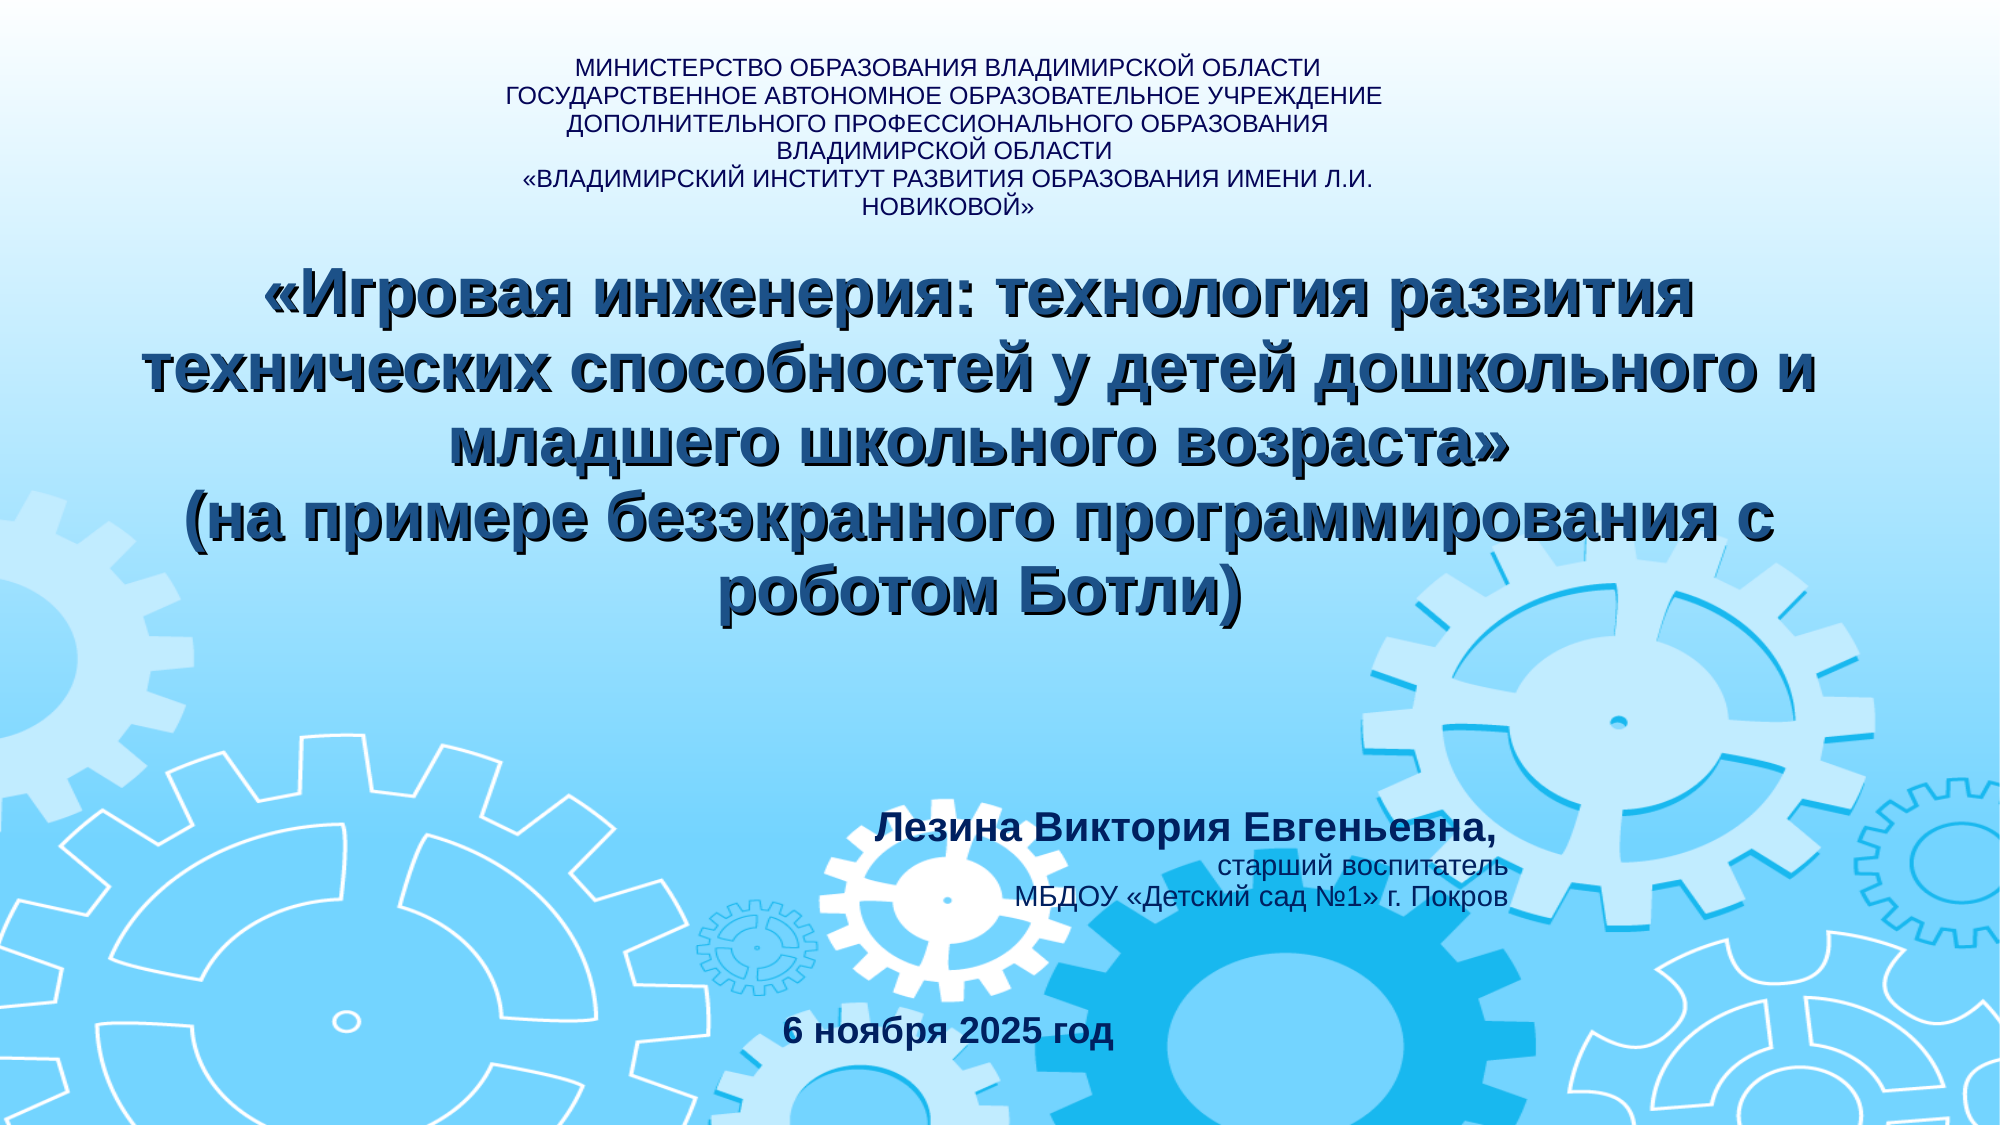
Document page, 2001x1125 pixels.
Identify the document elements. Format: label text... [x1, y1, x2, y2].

text_box Лезина Виктория Евгеньевна, старший воспитатель МБДОУ «Детский сад №1» г. Покров [859, 797, 1860, 922]
text_box «Игровая инженерия: технология развития технических способностей у детей дошкольного и младшего школьного возраста» (на примере безэкранного программирования с роботом Ботли) [61, 247, 1897, 639]
text_box 6 ноября 2025 год [448, 998, 1449, 1060]
text_box МИНИСТЕРСТВО ОБРАЗОВАНИЯ ВЛАДИМИРСКОЙ ОБЛАСТИ ГОСУДАРСТВЕННОЕ АВТОНОМНОЕ ОБРАЗОВАТЕЛЬНОЕ УЧРЕЖДЕНИЕ ДОПОЛНИТЕЛЬНОГО ПРОФЕССИОНАЛЬНОГО ОБРАЗОВАНИЯ ВЛАДИМИРСКОЙ ОБЛАСТИ «ВЛАДИМИРСКИЙ ИНСТИТУТ РАЗВИТИЯ ОБРАЗОВАНИЯ ИМЕНИ Л.И. НОВИКОВОЙ» [448, 46, 1449, 231]
